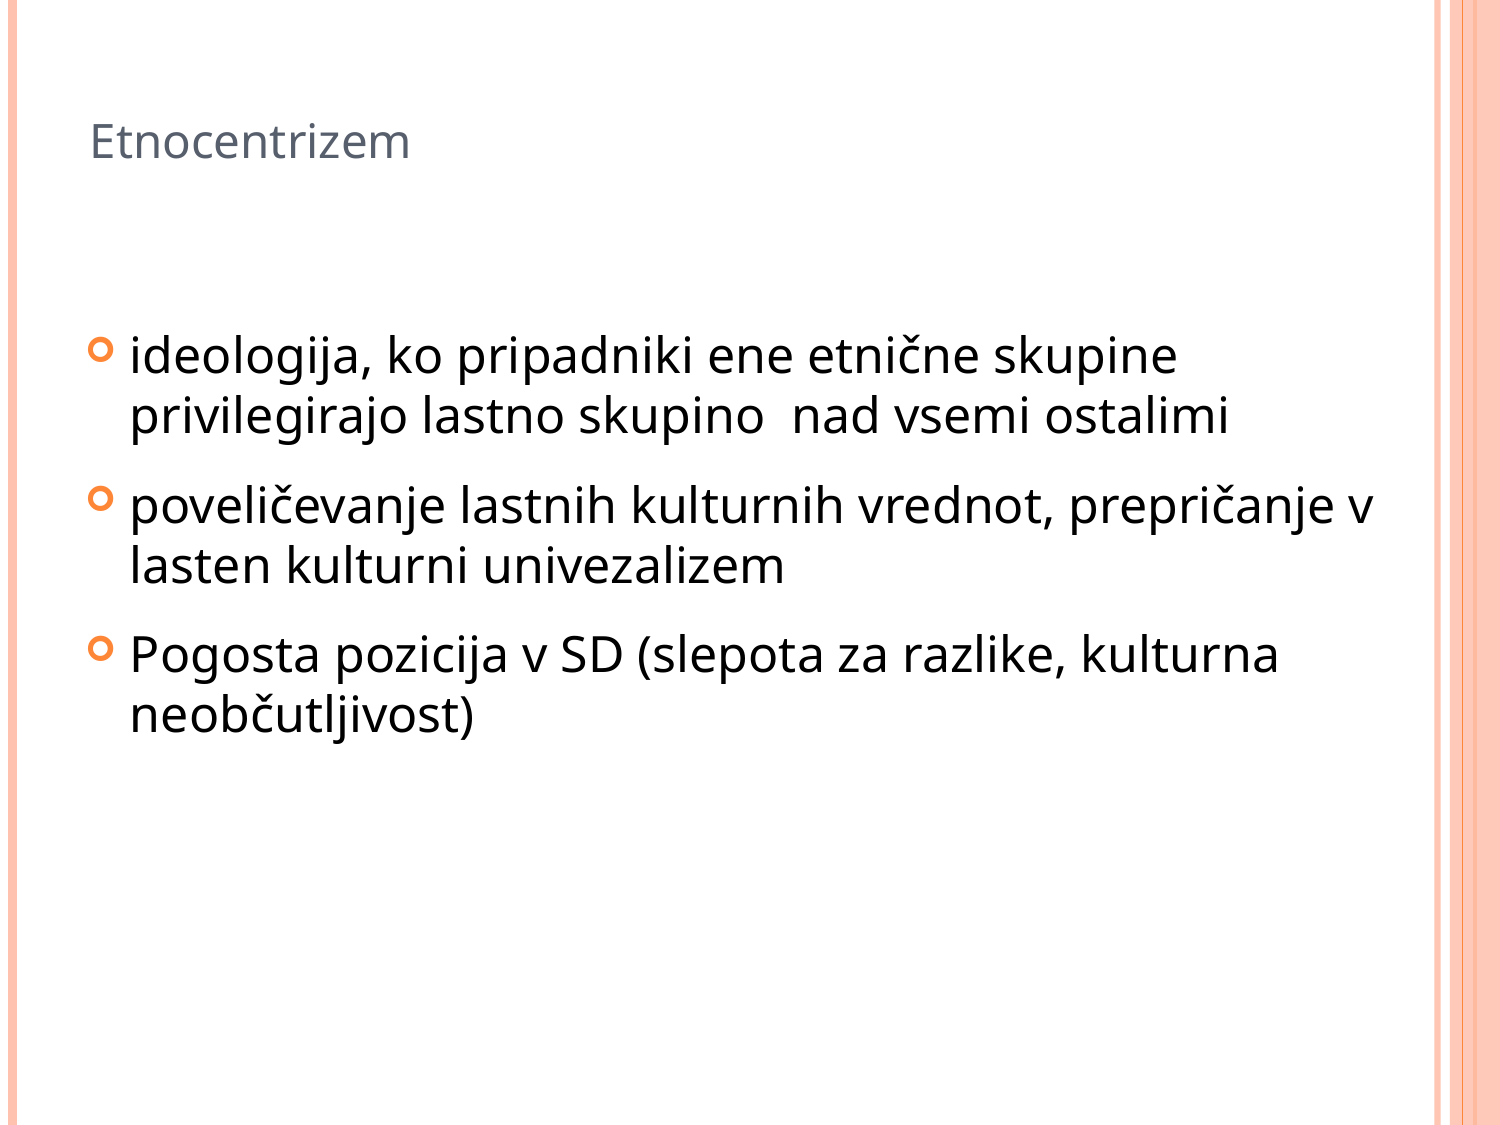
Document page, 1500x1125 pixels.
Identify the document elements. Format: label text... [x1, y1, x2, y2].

list ideologija, ko pripadniki ene etnične skupine privilegirajo lastno skupino nad vsemi ostalimi poveličevanje lastnih kulturnih vrednot, prepričanje v lasten kulturni univezalizem Pogosta pozicija v SD (slepota za razlike, kulturna neobčutljivost) [70, 316, 1421, 1059]
title Etnocentrizem [75, 45, 1300, 233]
